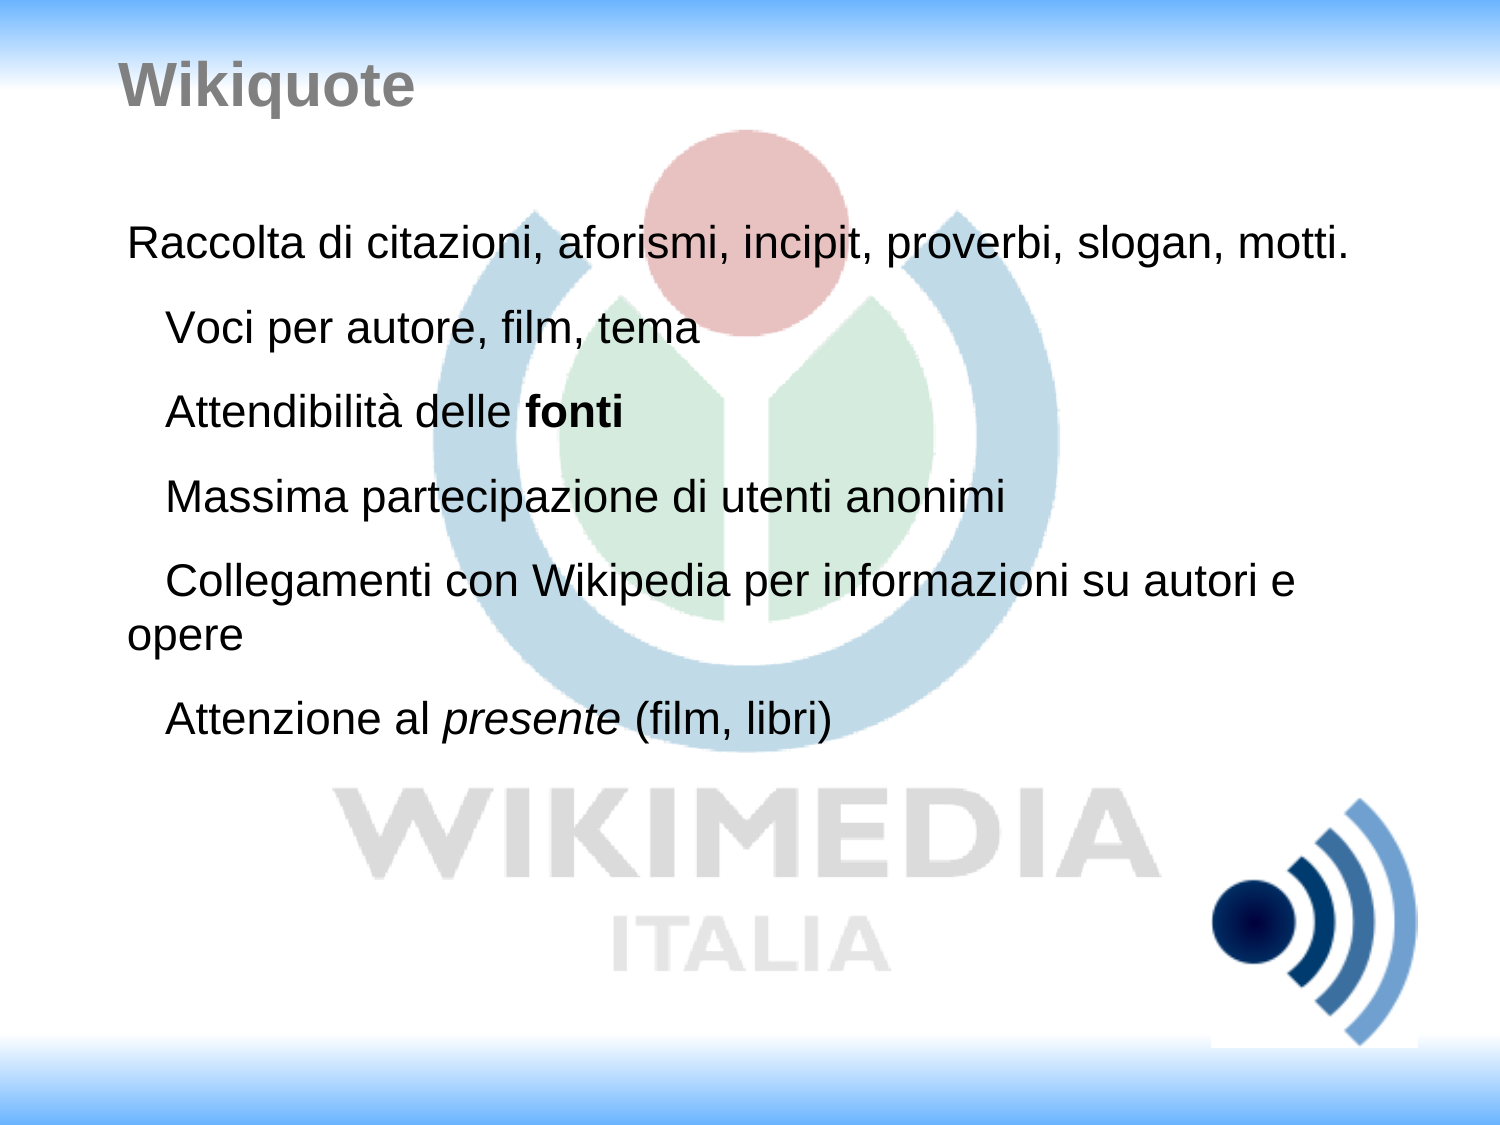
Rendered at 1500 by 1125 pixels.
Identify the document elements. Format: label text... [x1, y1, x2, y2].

text_box [0, 0, 1500, 91]
picture [75, 91, 1426, 1048]
text_box [0, 1034, 1500, 1125]
text_box Raccolta di citazioni, aforismi, incipit, proverbi, slogan, motti. Voci per autore, film, tema Attendibilità delle fonti Massima partecipazione di utenti anonimi Collegamenti con Wikipedia per informazioni su autori e opere Attenzione al presente (film, libri) [112, 207, 1418, 753]
text_box Wikiquote [118, 50, 1479, 120]
